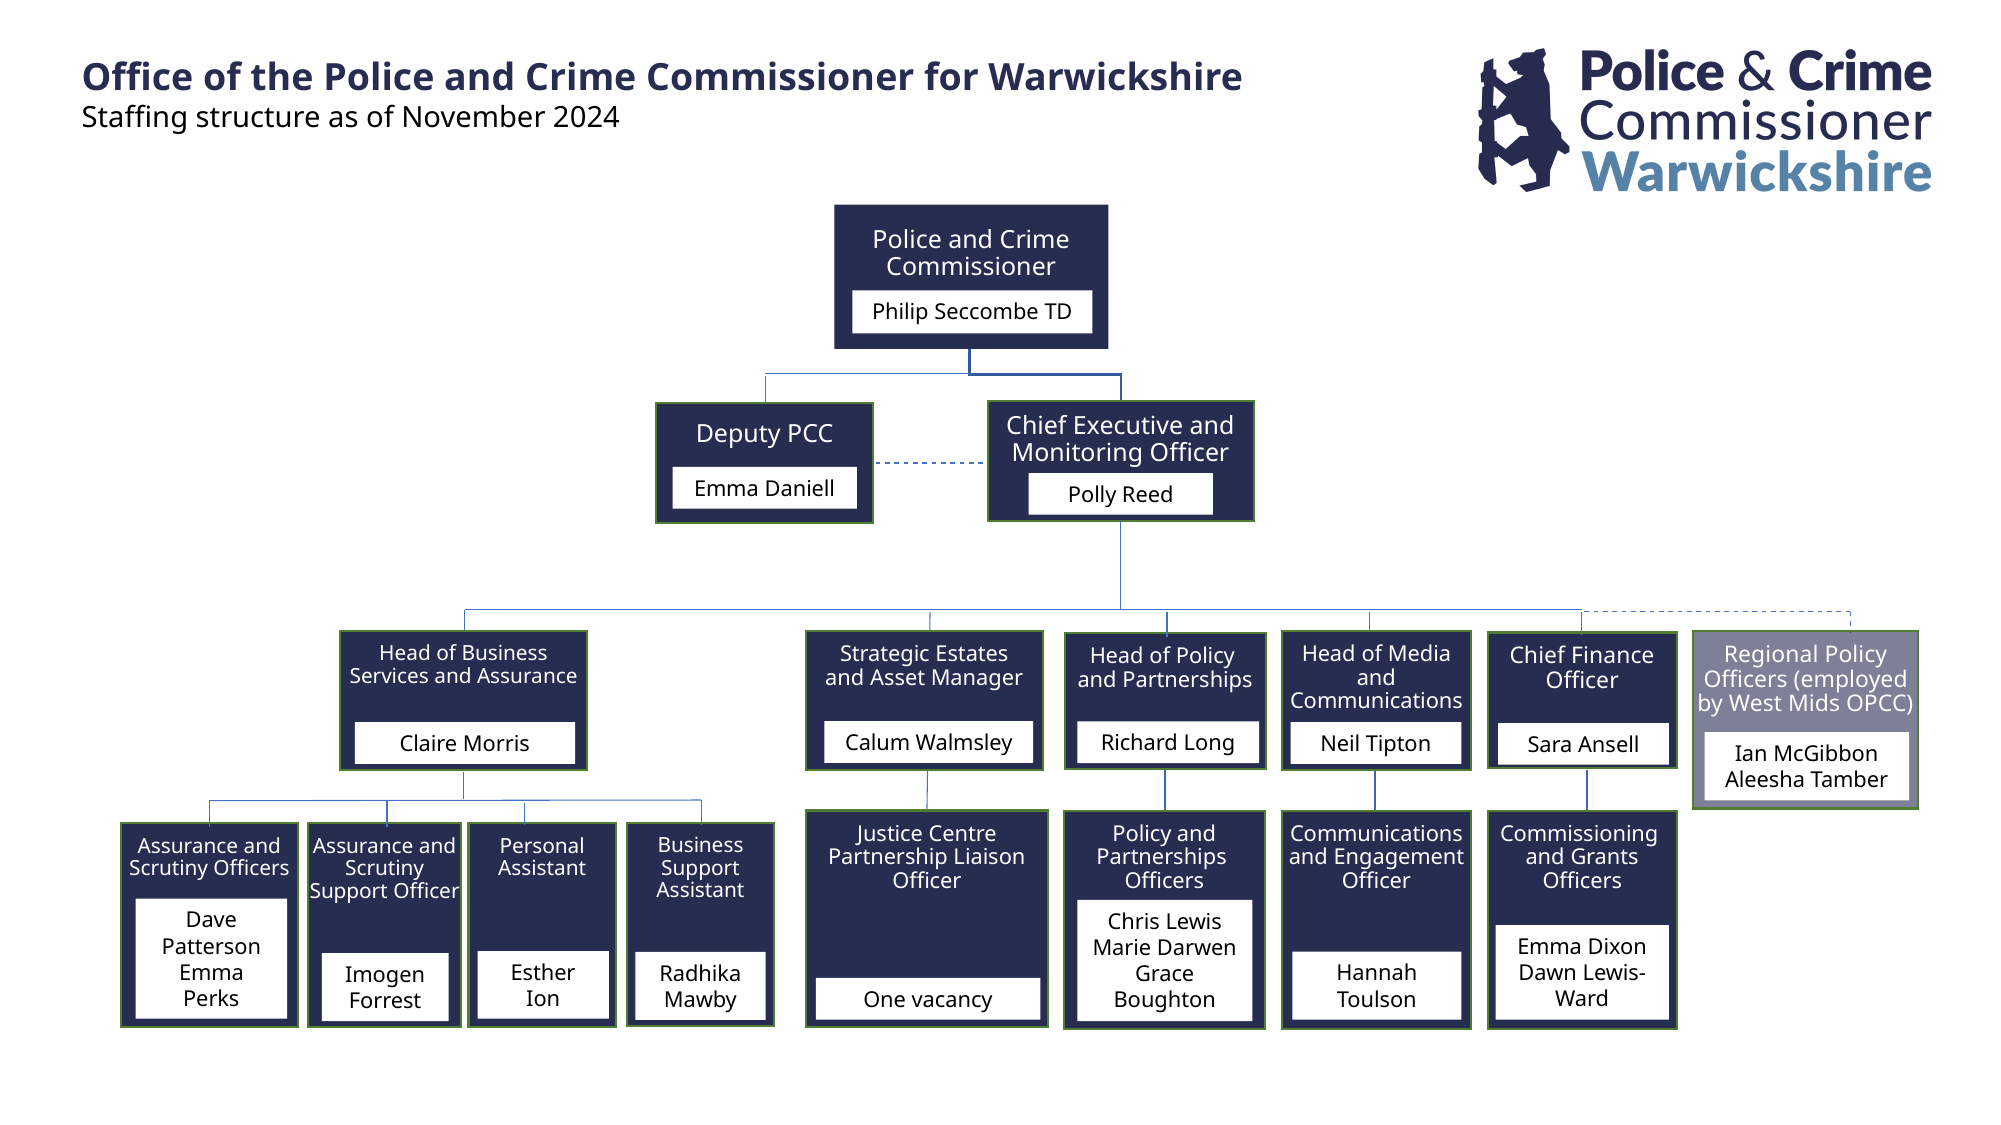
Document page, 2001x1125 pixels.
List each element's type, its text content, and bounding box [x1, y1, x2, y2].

text_box Claire Morris [354, 722, 576, 764]
text_box Chief Executive and Monitoring Officer [987, 401, 1254, 521]
text_box Business Support Assistant [626, 823, 774, 1027]
text_box Radhika Mawby [635, 951, 766, 1020]
text_box Strategic Estates and Asset Manager [806, 630, 1043, 770]
text_box Commissioning and Grants Officers [1487, 810, 1677, 1029]
text_box Calum Walmsley [824, 721, 1034, 763]
text_box Chief Finance Officer [1487, 632, 1677, 769]
text_box Ian McGibbon Aleesha Tamber [1704, 732, 1910, 801]
text_box Assurance and Scrutiny Support Officer [308, 823, 461, 1027]
text_box Justice Centre Partnership Liaison Officer [806, 810, 1048, 1028]
text_box Office of the Police and Crime Commissioner for Warwickshire Staffing structure as of November 2024 [66, 45, 1444, 142]
text_box Hannah Toulson [1292, 951, 1462, 1020]
picture [1472, 44, 1938, 196]
text_box One vacancy [815, 977, 1041, 1020]
text_box Deputy PCC [656, 402, 874, 523]
text_box Emma Dixon Dawn Lewis-Ward [1495, 925, 1669, 1020]
text_box Police and Crime Commissioner [834, 204, 1109, 349]
text_box Chris Lewis Marie Darwen Grace Boughton [1077, 899, 1253, 1022]
text_box Sara Ansell [1498, 723, 1669, 765]
text_box Head of Media and Communications [1282, 631, 1472, 771]
text_box Philip Seccombe TD [852, 290, 1093, 334]
text_box Policy and Partnerships Officers [1064, 810, 1265, 1029]
text_box Communications and Engagement Officer [1282, 810, 1472, 1029]
text_box Dave Patterson Emma Perks [135, 898, 288, 994]
text_box Regional Policy Officers (employed by West Mids OPCC) [1693, 631, 1919, 809]
text_box Head of Policy and Partnerships [1064, 632, 1266, 769]
text_box Polly Reed [1028, 473, 1213, 515]
text_box Neil Tipton [1290, 722, 1462, 764]
text_box Head of Business Services and Assurance [339, 630, 588, 770]
text_box Richard Long [1077, 721, 1260, 764]
text_box Imogen Forrest [321, 953, 449, 1022]
text_box Personal Assistant [468, 823, 616, 1027]
text_box Assurance and Scrutiny Officers [121, 823, 298, 1027]
text_box Emma Daniell [672, 466, 857, 509]
text_box Esther Ion [477, 951, 609, 993]
